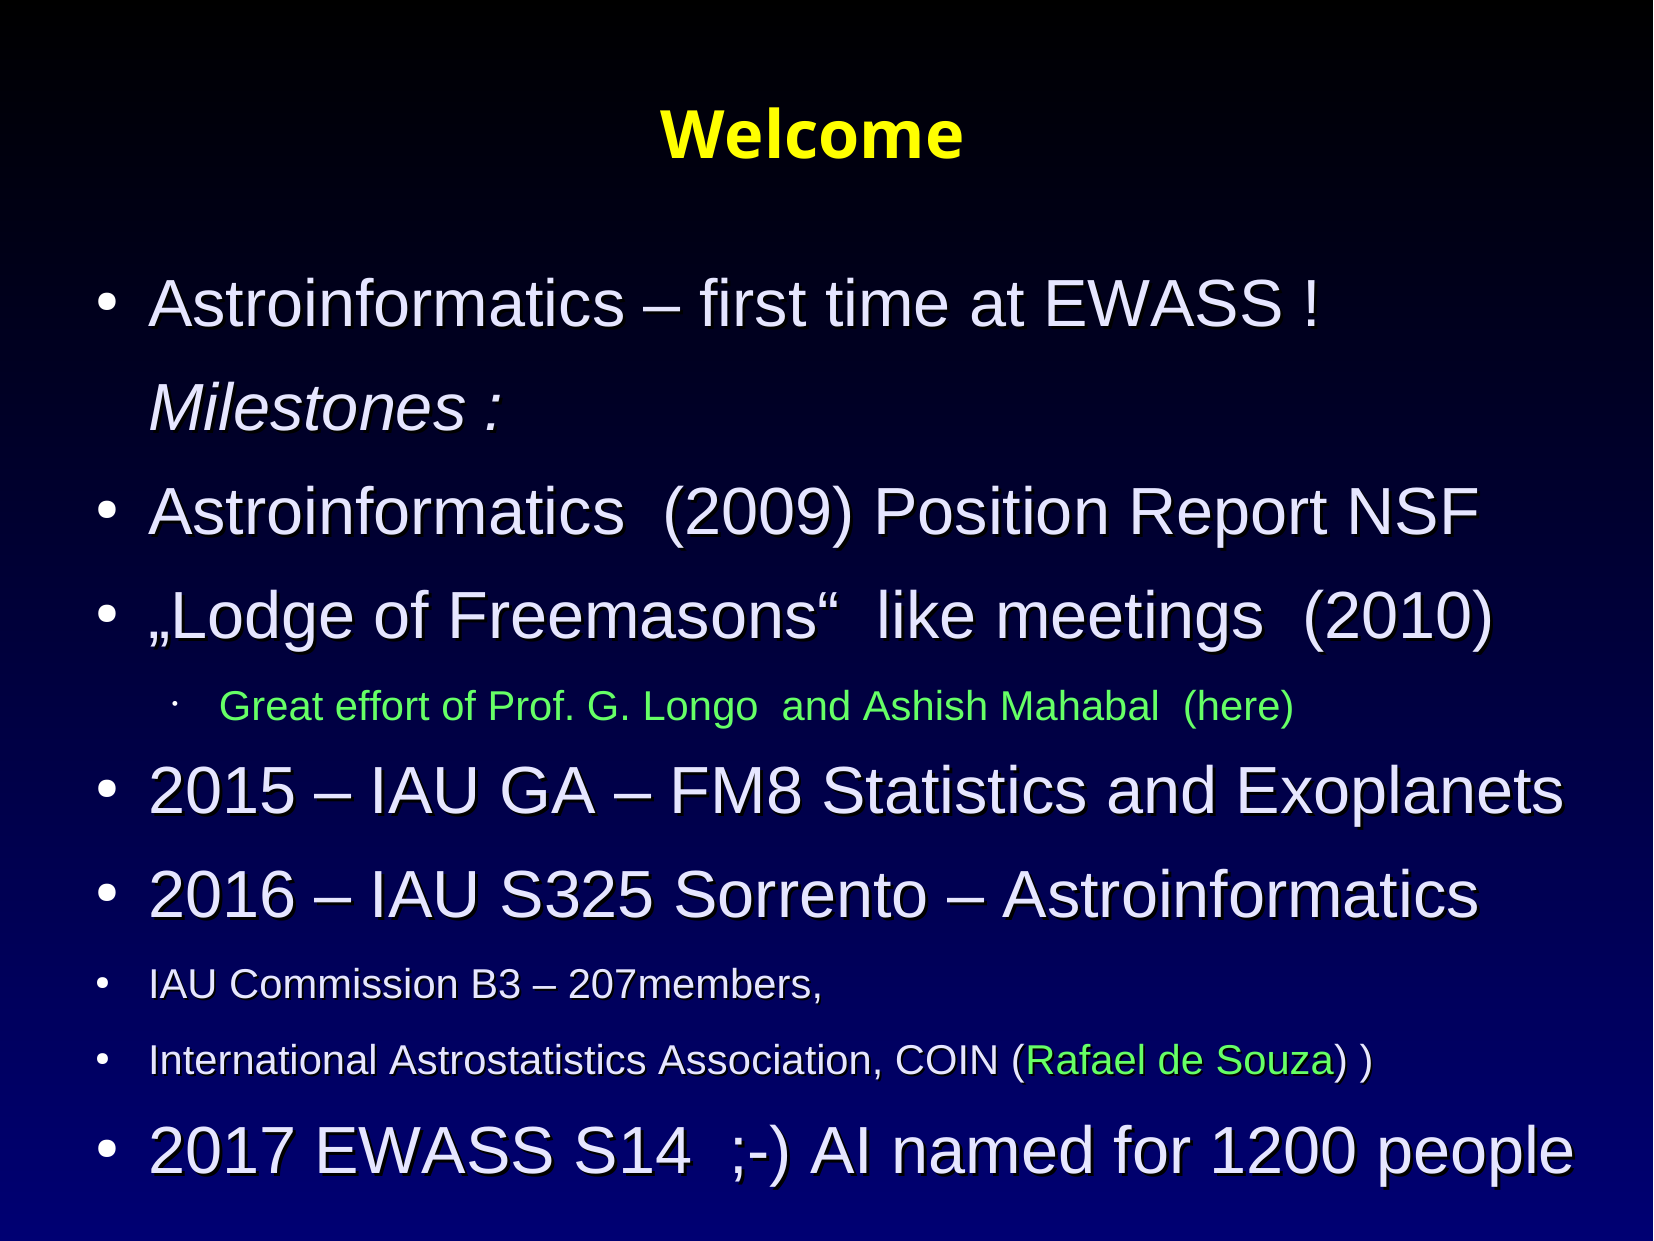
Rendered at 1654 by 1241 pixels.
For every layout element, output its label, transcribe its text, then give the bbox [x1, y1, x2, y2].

list Astroinformatics – first time at EWASS ! Milestones : Astroinformatics (2009) Position Report NSF „Lodge of Freemasons“ like meetings (2010) Great effort of Prof. G. Longo and Ashish Mahabal (here) 2015 – IAU GA – FM8 Statistics and Exoplanets 2016 – IAU S325 Sorrento – Astroinformatics IAU Commission B3 – 207members, International Astrostatistics Association, COIN (Rafael de Souza) ) 2017 EWASS S14 ;-) AI named for 1200 people [77, 265, 1595, 1188]
title Welcome [77, 29, 1565, 237]
